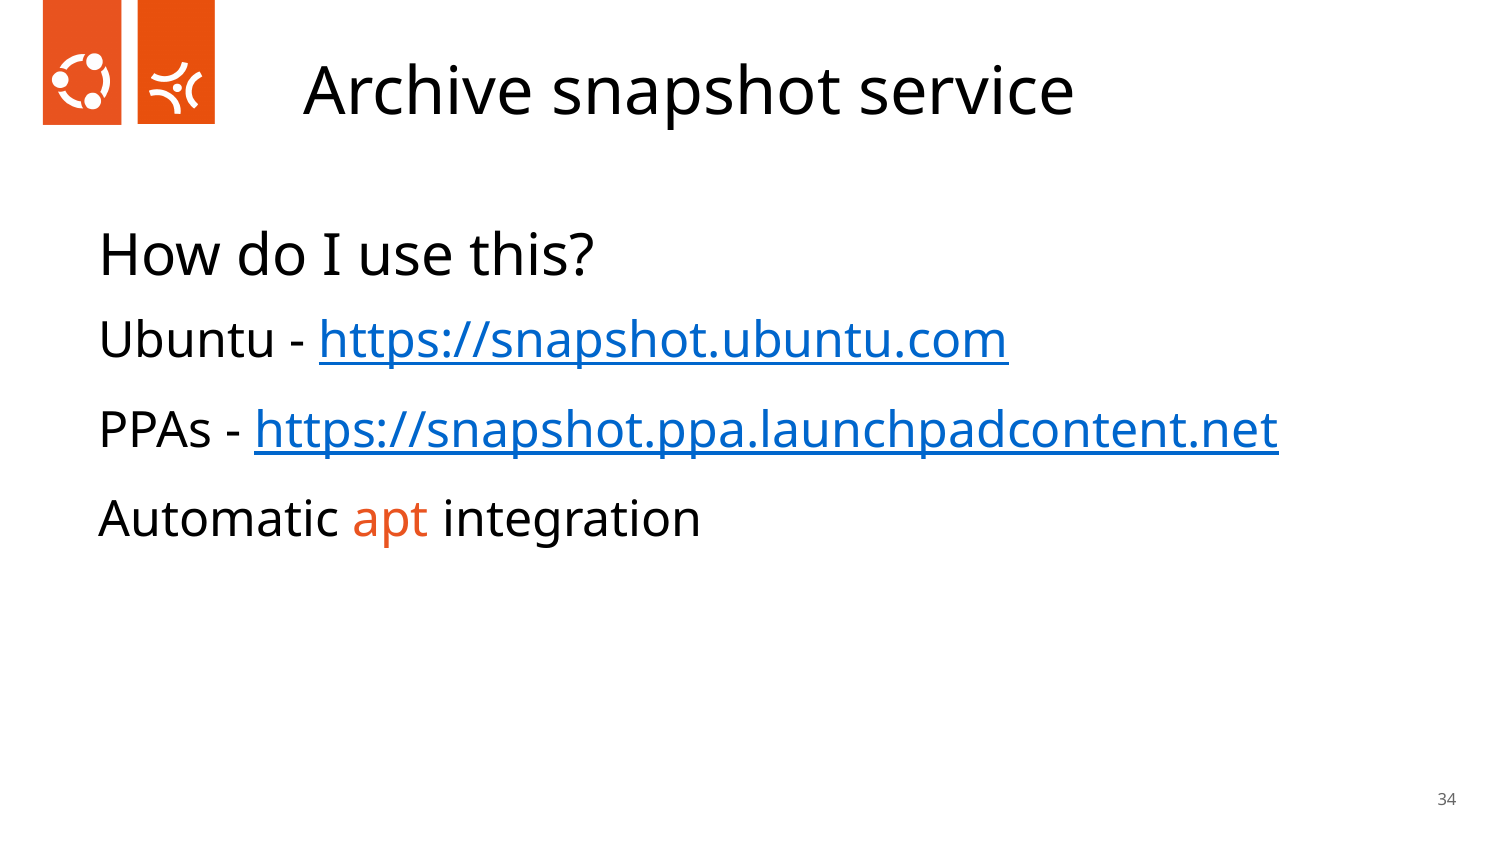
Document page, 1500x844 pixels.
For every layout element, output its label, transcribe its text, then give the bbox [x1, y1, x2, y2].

text_box Archive snapshot service [288, 33, 1110, 141]
slide_number <number> [1381, 773, 1472, 839]
picture [137, 0, 216, 124]
list How do I use this? Ubuntu - https://snapshot.ubuntu.com PPAs - https://snapshot.ppa.launchpadcontent.net Automatic apt integration [98, 217, 1402, 627]
